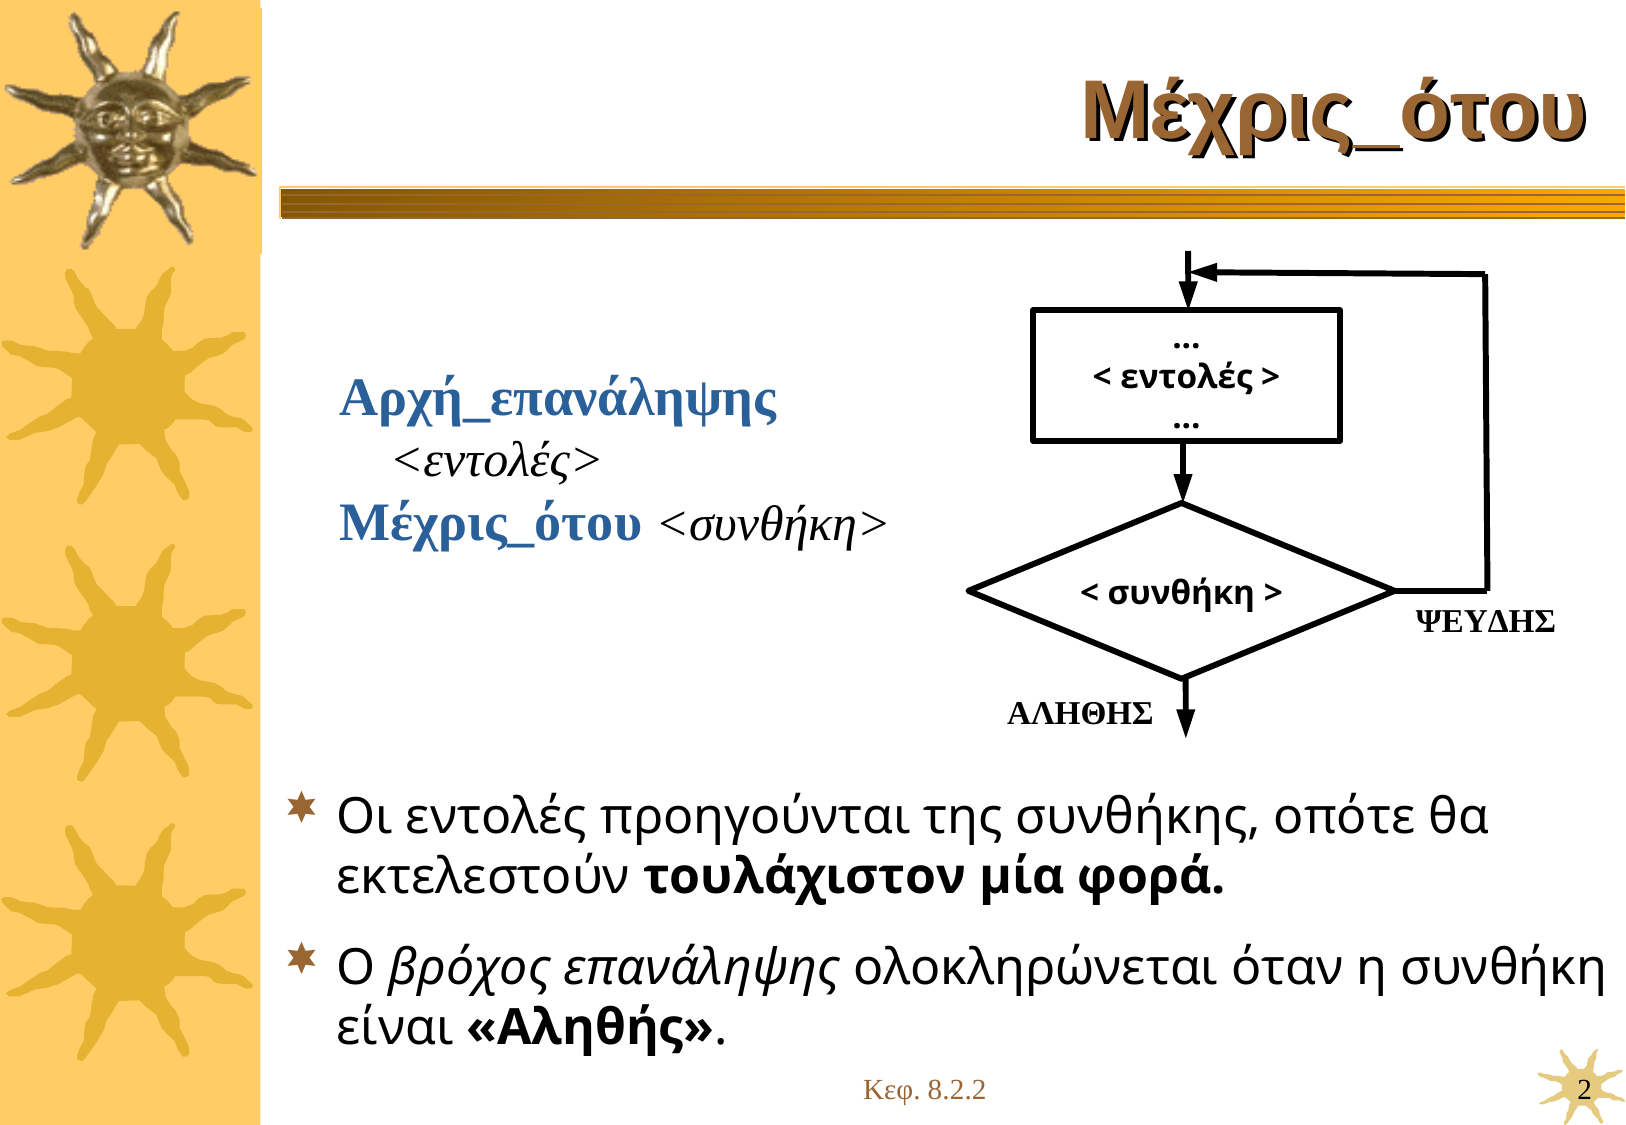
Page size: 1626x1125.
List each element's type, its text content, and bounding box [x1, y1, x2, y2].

text_box Μέχρις_ότου [0, 0, 1625, 163]
text_box ... < εντολές > ... [1032, 310, 1341, 441]
picture [1, 163, 262, 254]
text_box ΨΕΥΔΗΣ [1394, 604, 1578, 645]
text_box ΑΛΗΘΗΣ [974, 696, 1186, 739]
text_box Αρχή_επανάληψης <εντολές> Μέχρις_ότου <συνθήκη> [324, 354, 922, 560]
text_box Οι εντολές προηγούνται της συνθήκης, οπότε θα εκτελεστούν τουλάχιστον μία φορά. Ο βρόχος επανάληψης ολοκληρώνεται όταν η συνθήκη είναι «Αληθής». [265, 775, 1625, 1081]
text_box < συνθήκη > [968, 502, 1395, 679]
